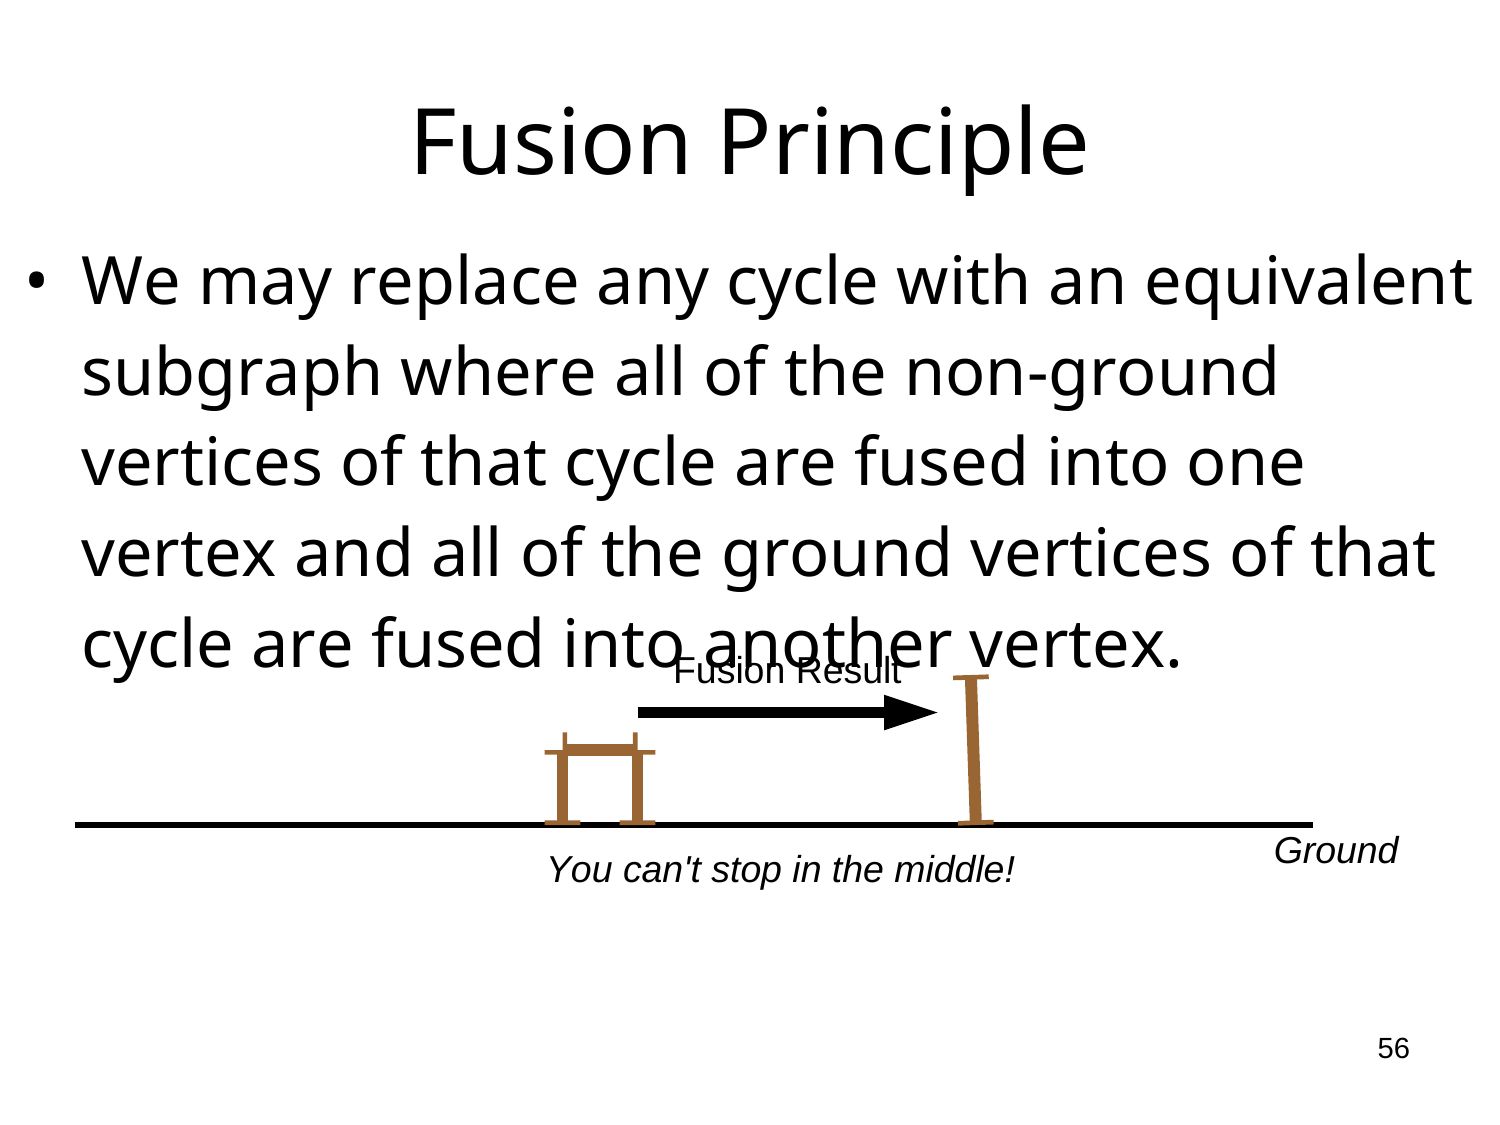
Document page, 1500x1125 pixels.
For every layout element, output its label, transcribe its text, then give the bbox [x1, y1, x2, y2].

text_box Ground [1259, 822, 1414, 879]
title Fusion Principle [24, 45, 1476, 232]
text_box You can't stop in the middle! [531, 841, 1031, 899]
list We may replace any cycle with an equivalent subgraph where all of the non-ground vertices of that cycle are fused into one vertex and all of the ground vertices of that cycle are fused into another vertex. [24, 232, 1476, 1056]
